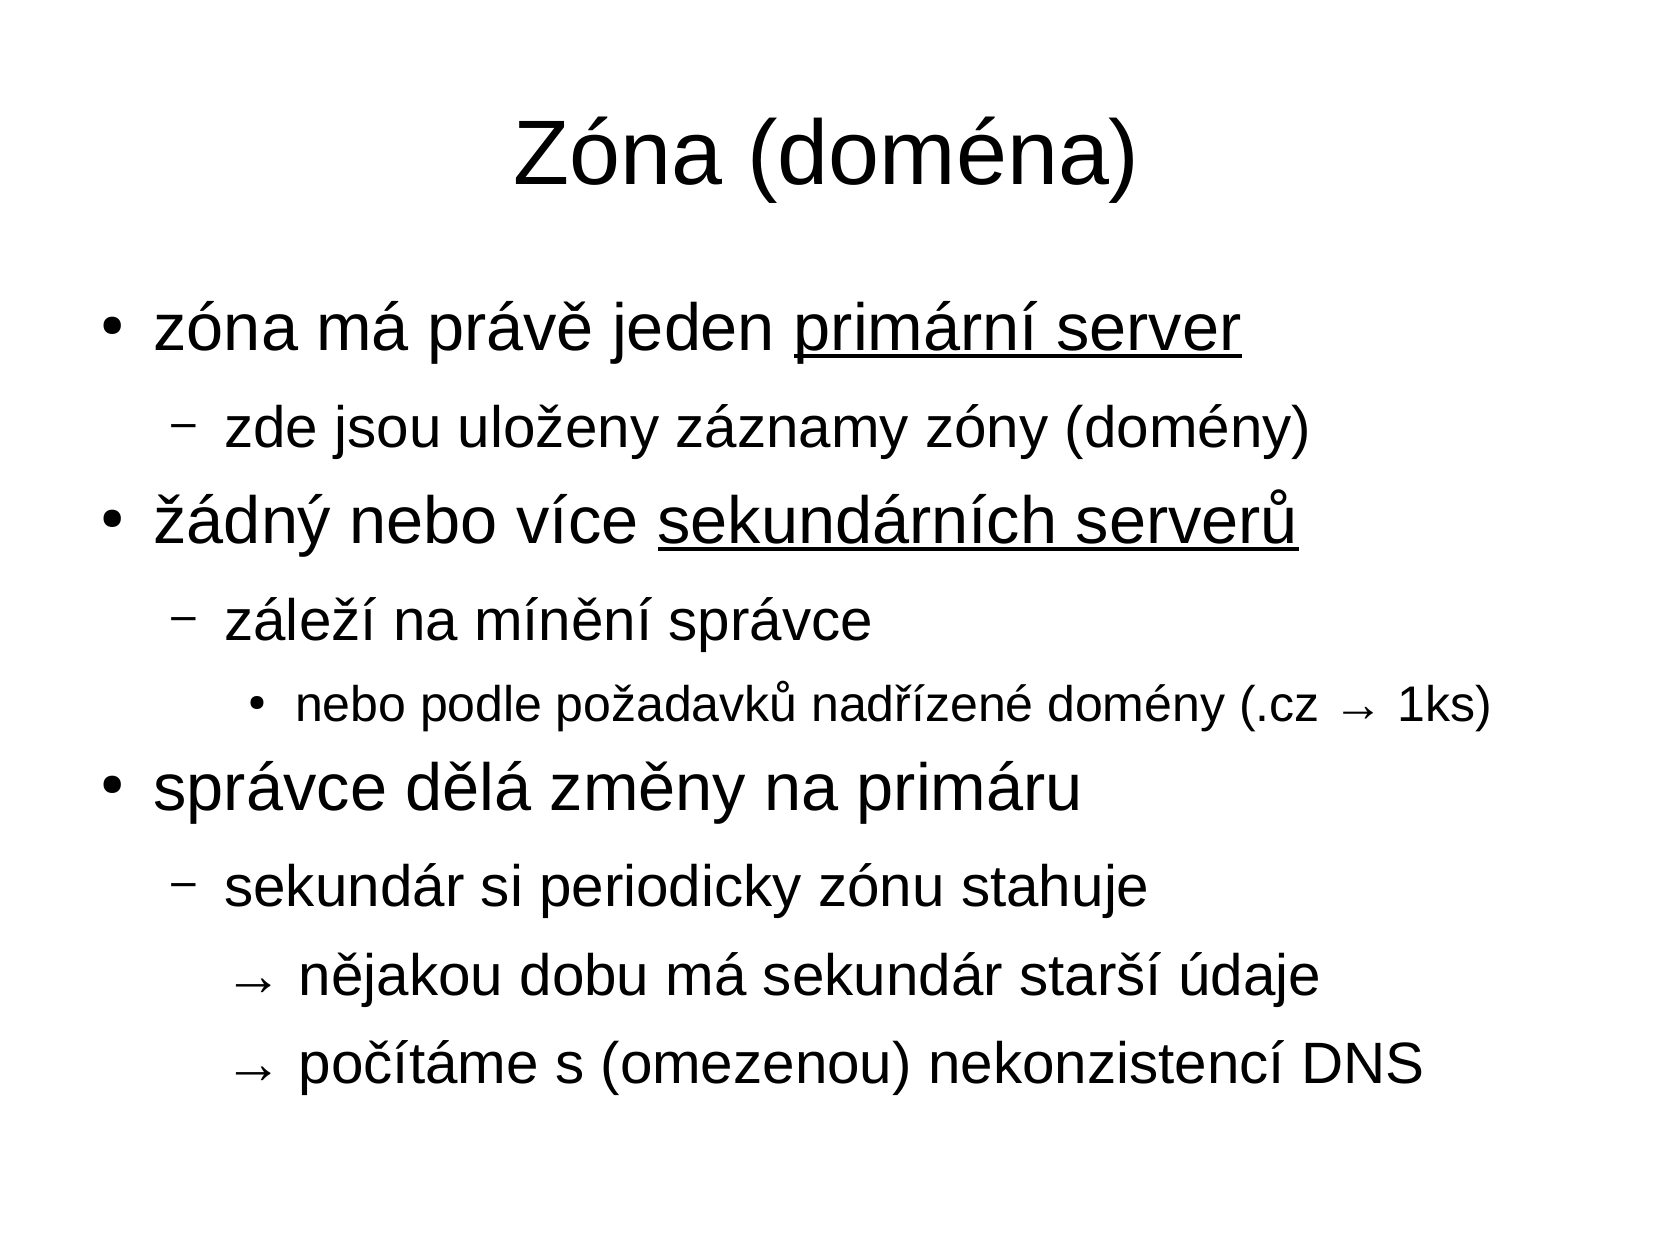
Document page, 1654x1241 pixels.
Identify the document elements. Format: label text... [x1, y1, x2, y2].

title Zóna (doména) [82, 49, 1571, 257]
list zóna má právě jeden primární server zde jsou uloženy záznamy zóny (domény) žádný nebo více sekundárních serverů záleží na mínění správce nebo podle požadavků nadřízené domény (.cz → 1ks) správce dělá změny na primáru sekundár si periodicky zónu stahuje → nějakou dobu má sekundár starší údaje → počítáme s (omezenou) nekonzistencí DNS [82, 290, 1571, 1097]
